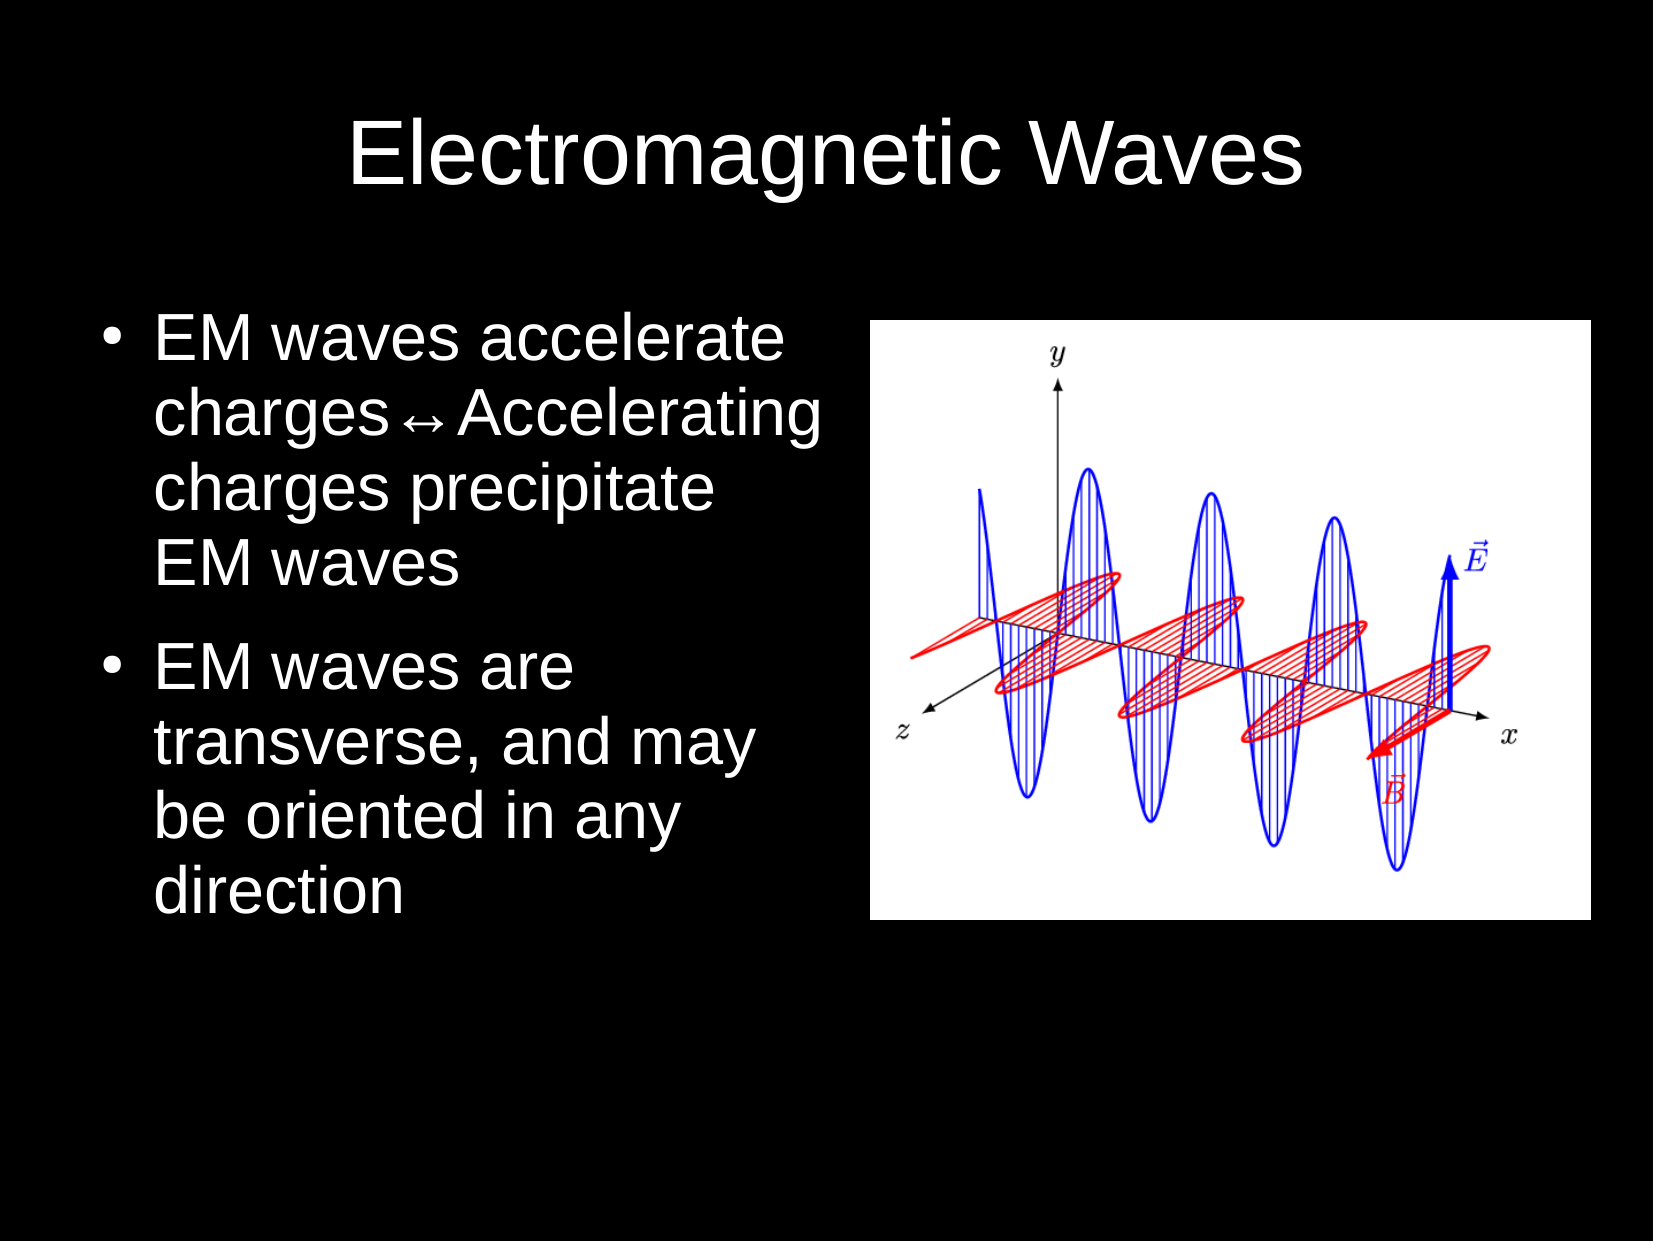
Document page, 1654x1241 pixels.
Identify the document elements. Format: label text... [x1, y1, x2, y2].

title Electromagnetic Waves [82, 49, 1571, 257]
picture [870, 320, 1591, 920]
list EM waves accelerate charges↔Accelerating charges precipitate EM waves EM waves are transverse, and may be oriented in any direction [82, 300, 826, 941]
